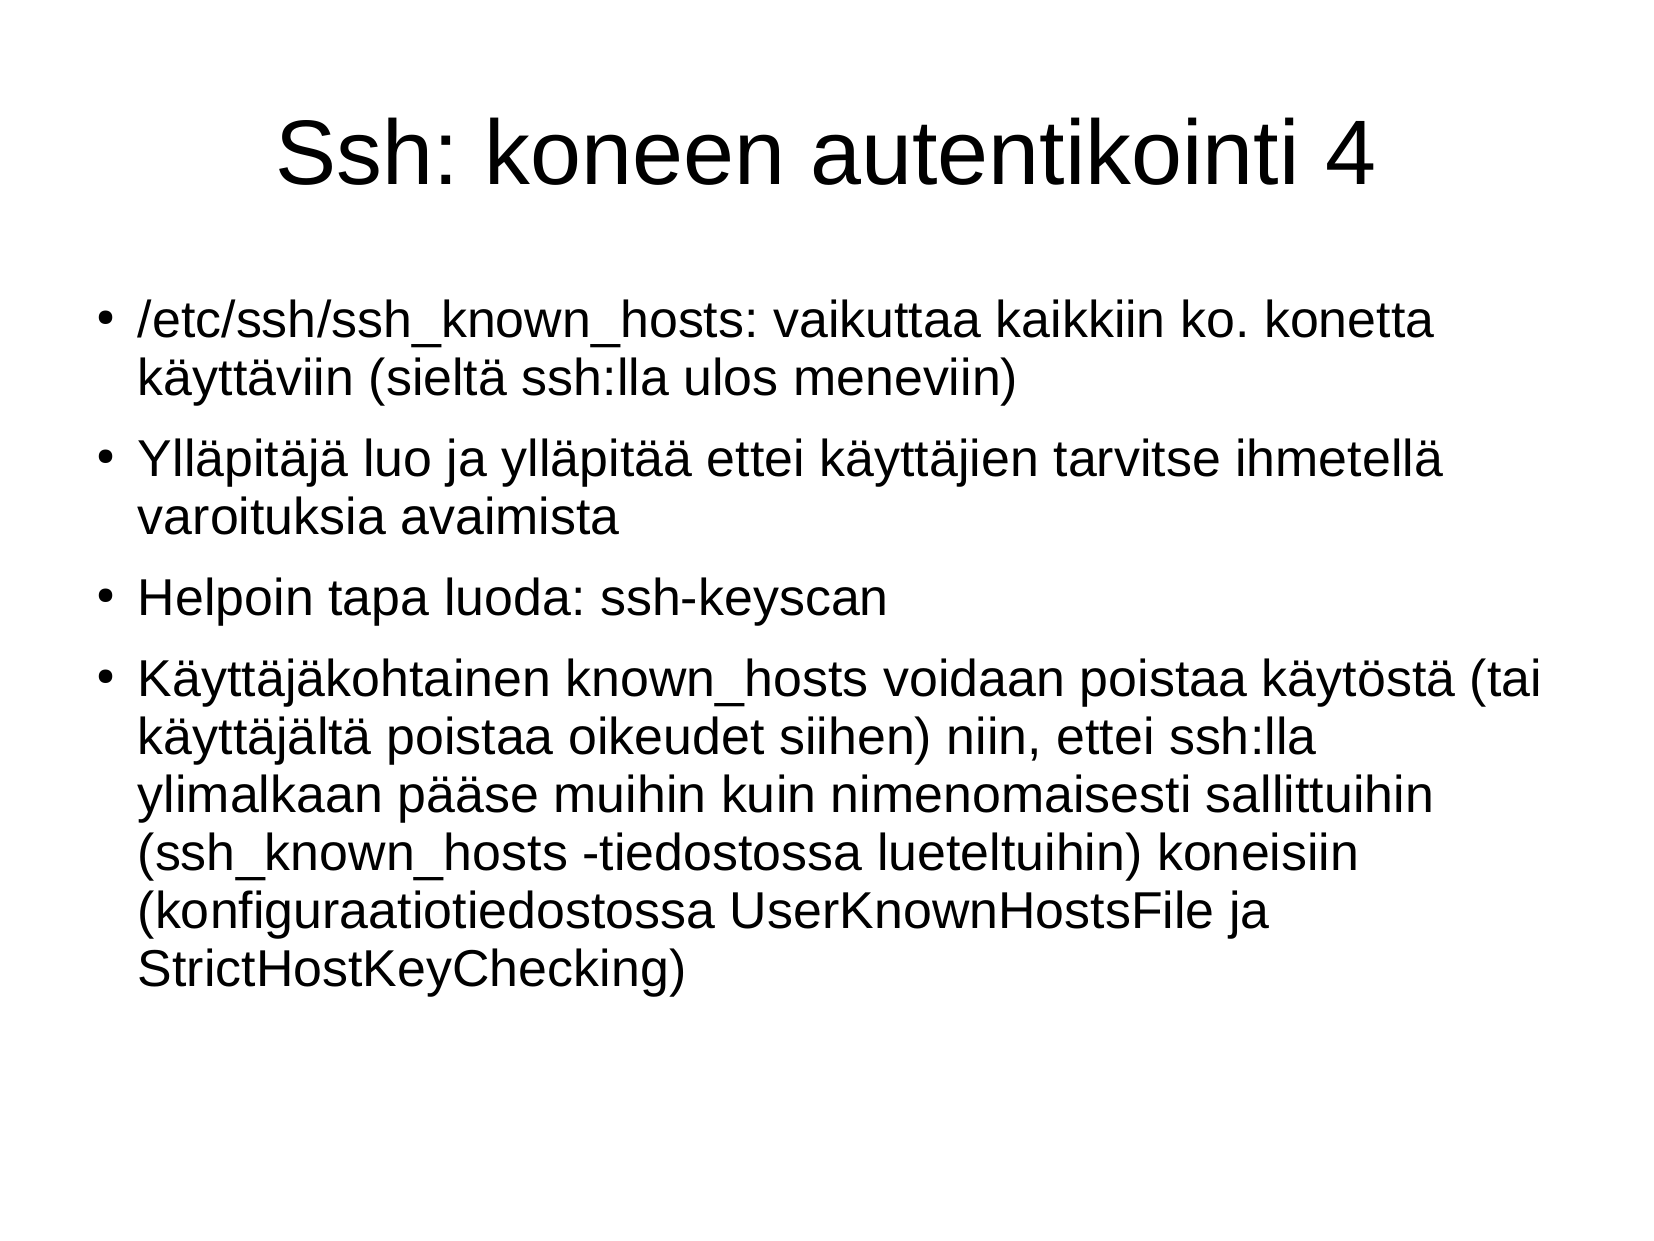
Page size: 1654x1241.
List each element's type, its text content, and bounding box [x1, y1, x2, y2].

title Ssh: koneen autentikointi 4 [82, 49, 1571, 257]
list /etc/ssh/ssh_known_hosts: vaikuttaa kaikkiin ko. konetta käyttäviin (sieltä ssh:lla ulos meneviin) Ylläpitäjä luo ja ylläpitää ettei käyttäjien tarvitse ihmetellä varoituksia avaimista Helpoin tapa luoda: ssh-keyscan Käyttäjäkohtainen known_hosts voidaan poistaa käytöstä (tai käyttäjältä poistaa oikeudet siihen) niin, ettei ssh:lla ylimalkaan pääse muihin kuin nimenomaisesti sallittuihin (ssh_known_hosts -tiedostossa lueteltuihin) koneisiin (konfiguraatiotiedostossa UserKnownHostsFile ja StrictHostKeyChecking) [82, 290, 1571, 1010]
